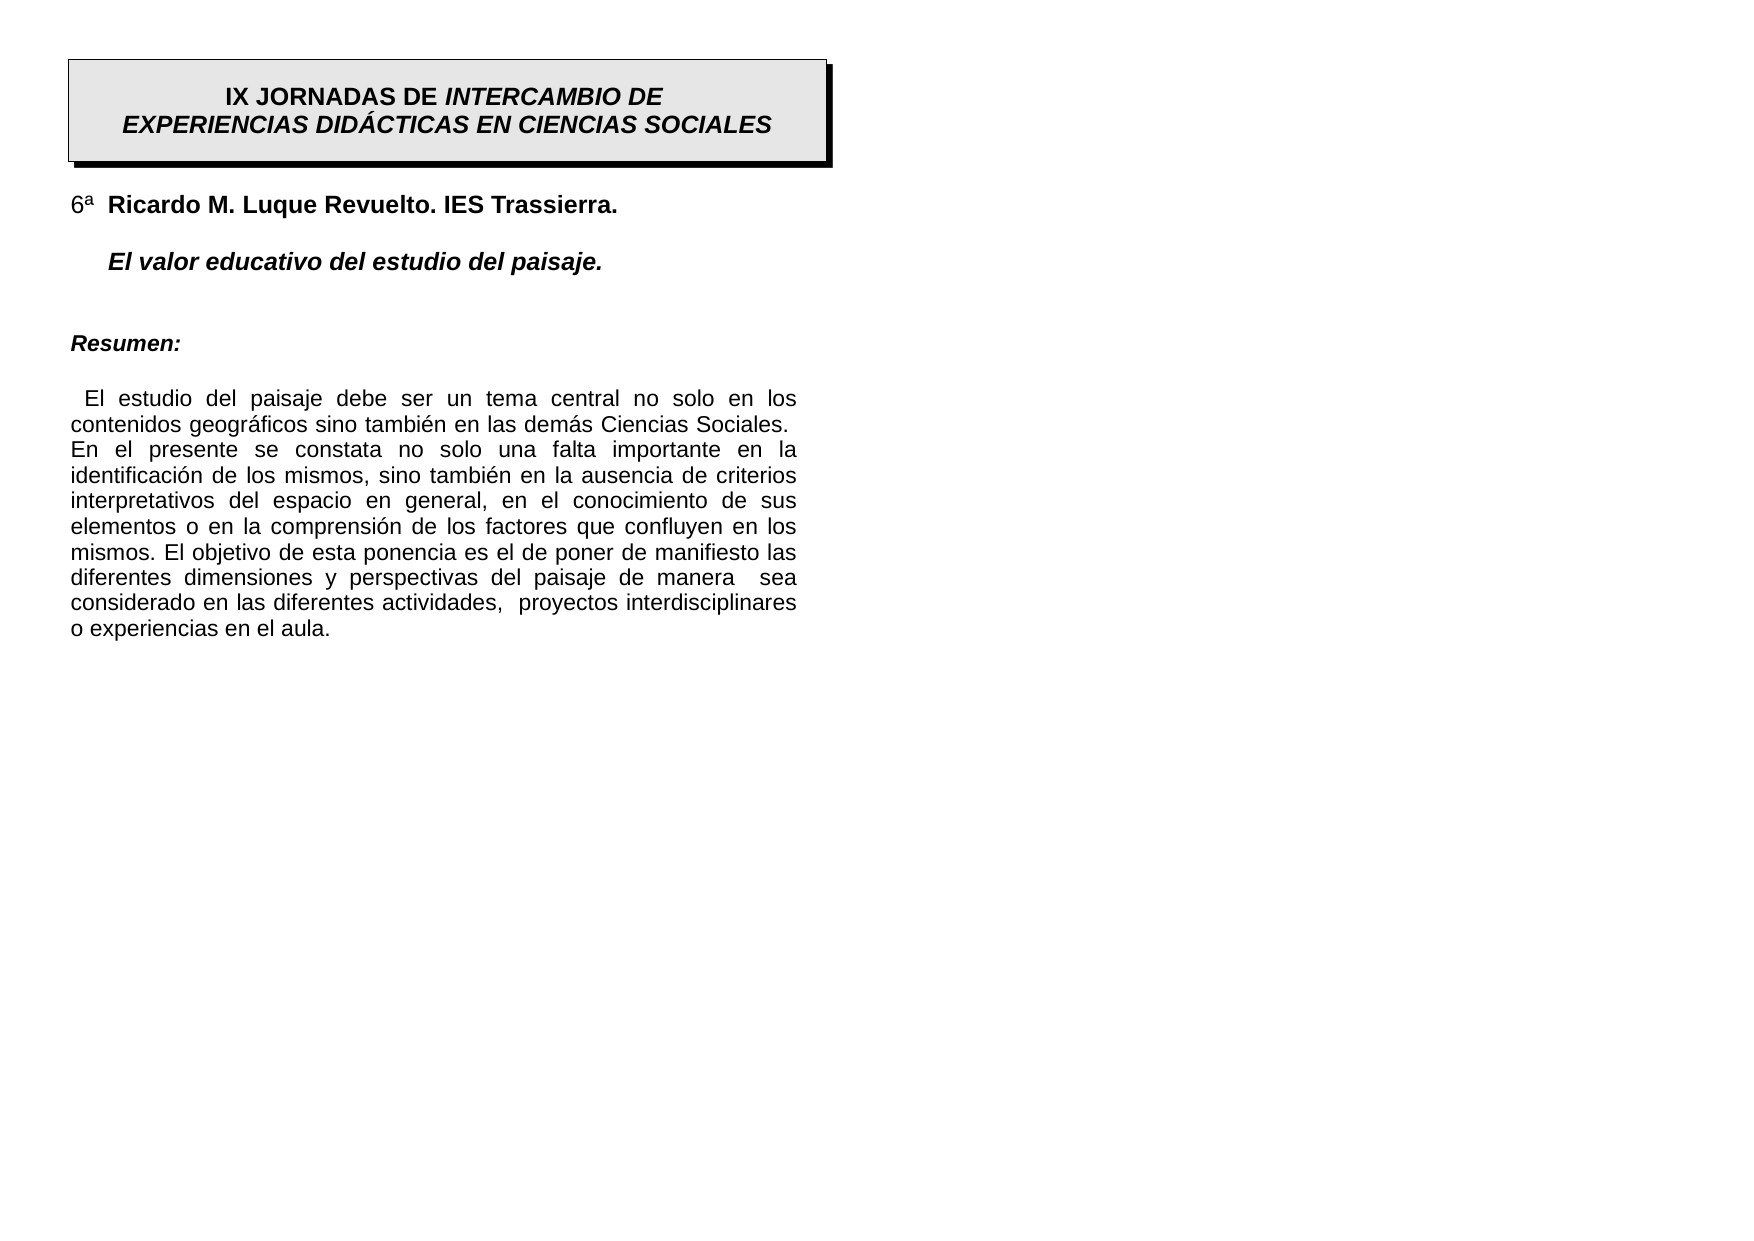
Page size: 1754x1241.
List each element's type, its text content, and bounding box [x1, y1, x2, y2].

list 6ª Ricardo M. Luque Revuelto. IES Trassierra. El valor educativo del estudio del paisaje. Resumen: El estudio del paisaje debe ser un tema central no solo en los contenidos geográficos sino también en las demás Ciencias Sociales. En el presente se constata no solo una falta importante en la identificación de los mismos, sino también en la ausencia de criterios interpretativos del espacio en general, en el conocimiento de sus elementos o en la comprensión de los factores que confluyen en los mismos. El objetivo de esta ponencia es el de poner de manifiesto las diferentes dimensiones y perspectivas del paisaje de manera sea considerado en las diferentes actividades, proyectos interdisciplinares o experiencias en el aula. [70, 190, 798, 1152]
title IX JORNADAS DE INTERCAMBIO DE EXPERIENCIAS DIDÁCTICAS EN CIENCIAS SOCIALES [68, 59, 827, 162]
